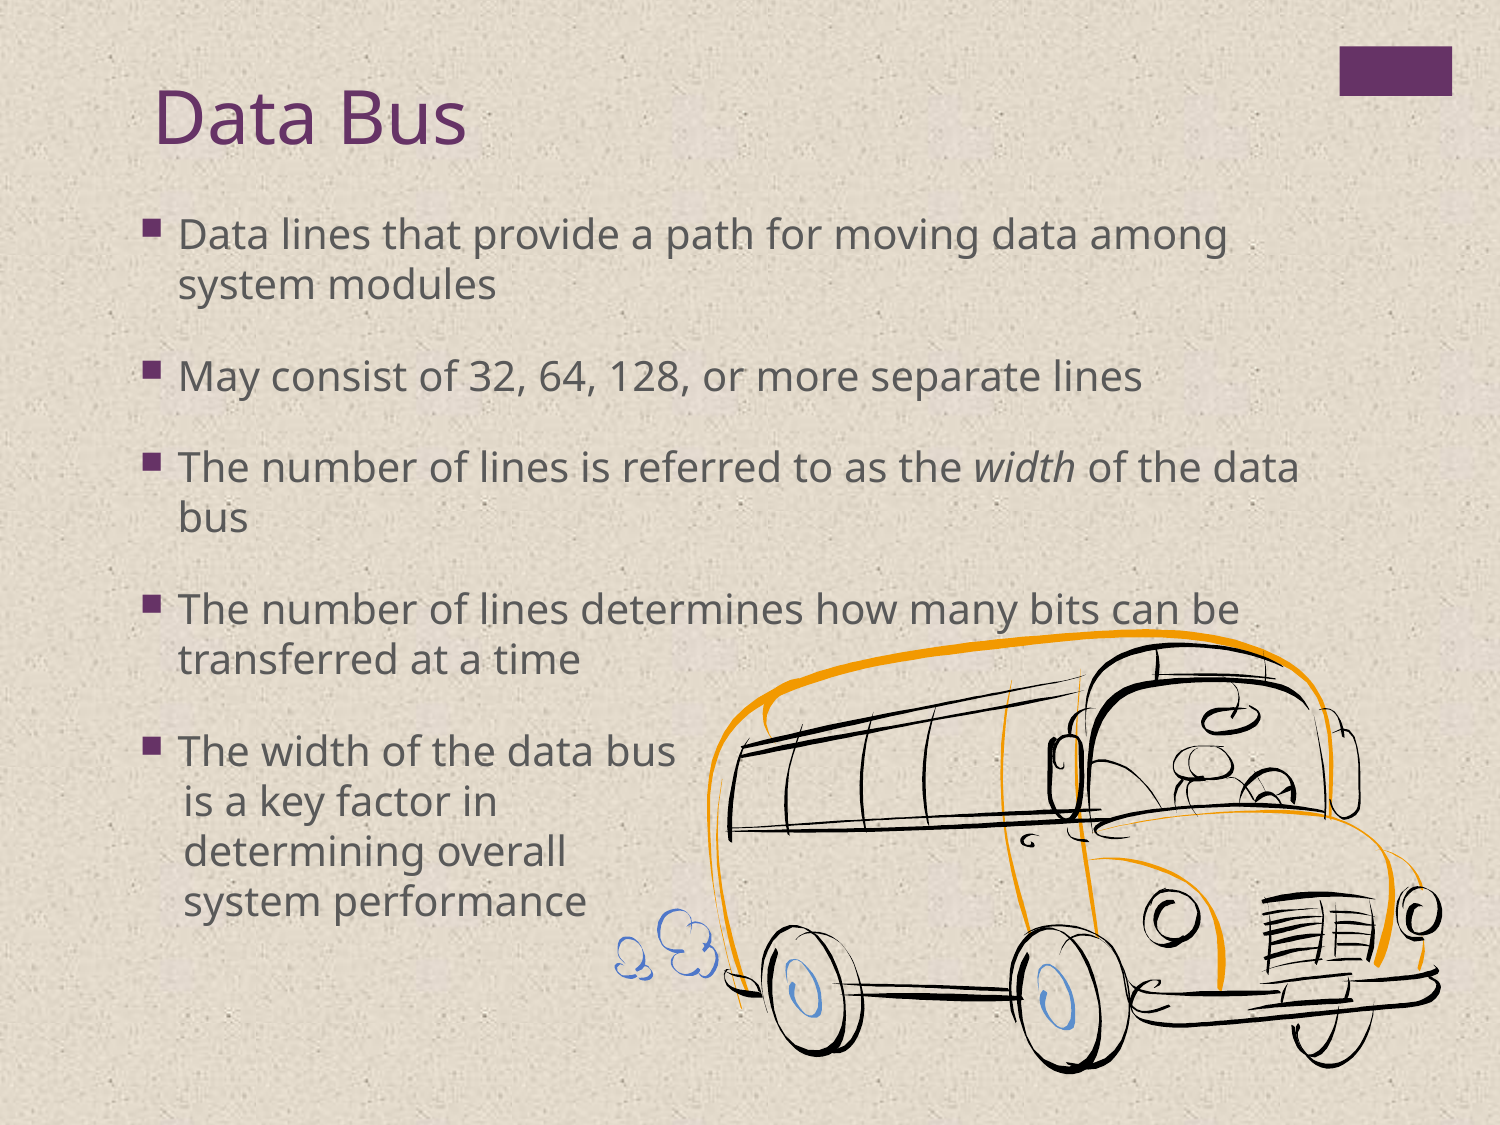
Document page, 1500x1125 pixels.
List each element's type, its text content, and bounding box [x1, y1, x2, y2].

list Data lines that provide a path for moving data among system modules May consist of 32, 64, 128, or more separate lines The number of lines is referred to as the width of the data bus The number of lines determines how many bits can be transferred at a time The width of the data bus is a key factor in determining overall system performance [125, 200, 1365, 1025]
title Data Bus [137, 62, 1377, 246]
picture [0, 0, 1500, 1125]
